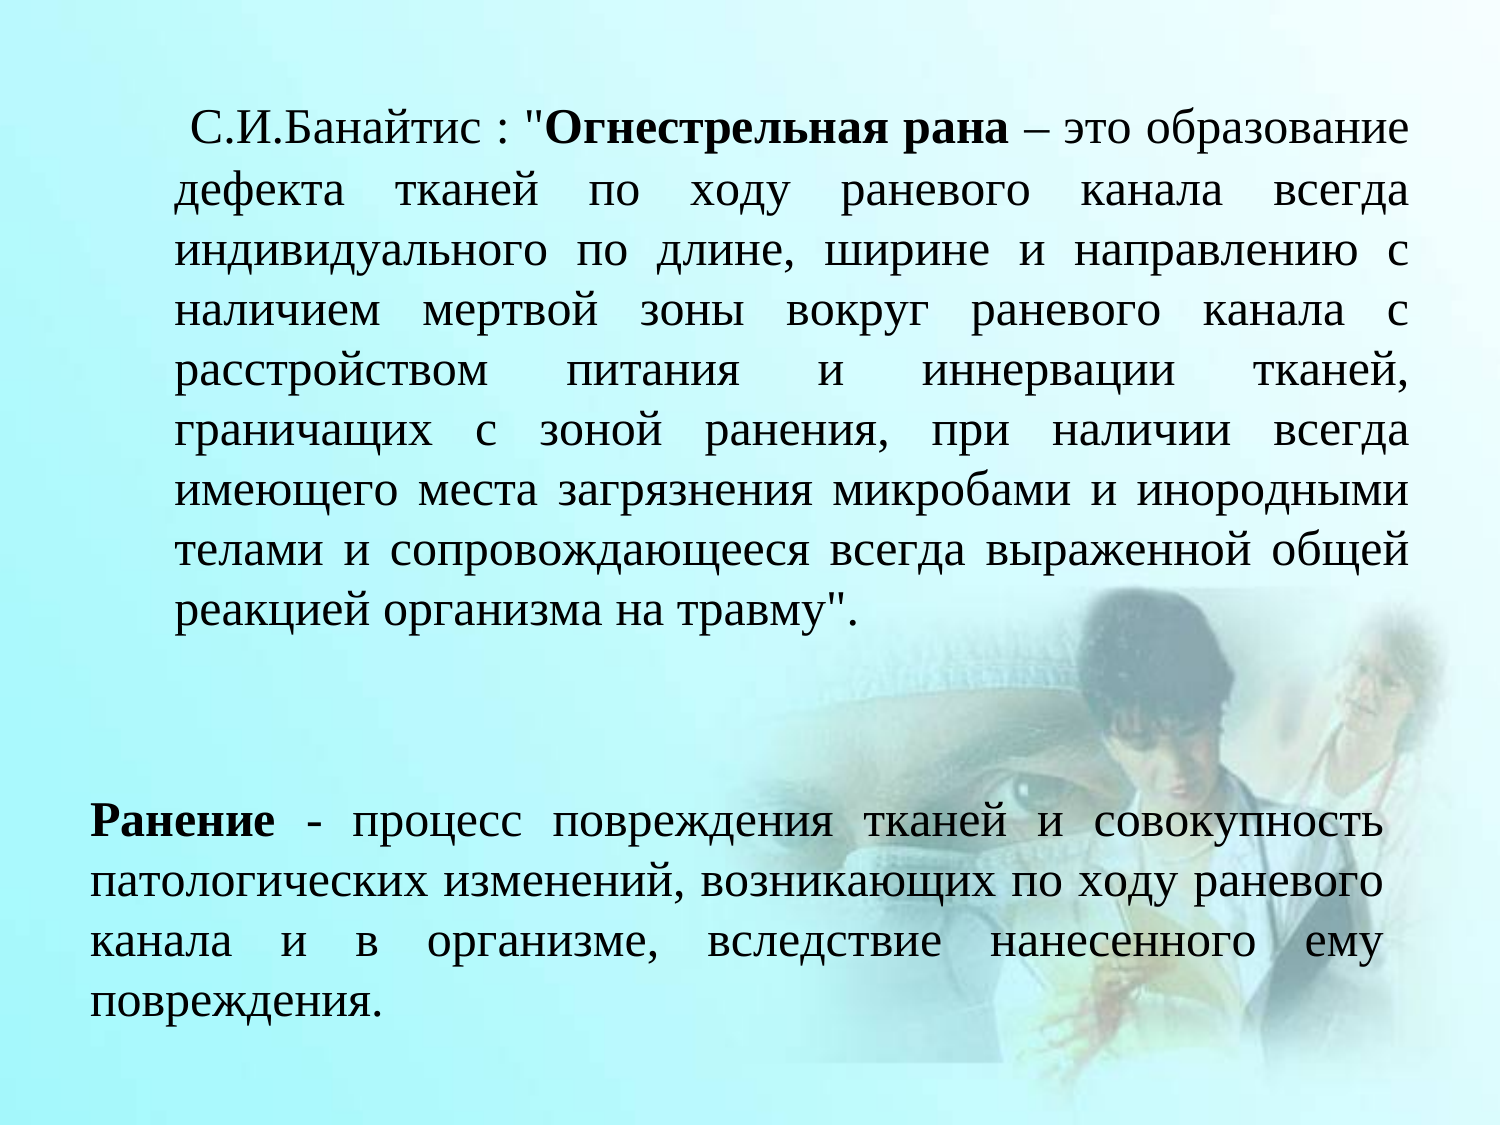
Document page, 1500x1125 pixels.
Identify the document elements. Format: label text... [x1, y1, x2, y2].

list С.И.Банайтис : "Огнестрельная рана – это образование дефекта тканей по ходу раневого канала всегда индивидуального по длине, ширине и направлению с наличием мертвой зоны вокруг раневого канала с расстройством питания и иннервации тканей, граничащих с зоной ранения, при наличии всегда имеющего места загрязнения микробами и инородными телами и сопровождающееся всегда выраженной общей реакцией организма на травму". [46, 78, 1426, 722]
title Ранение - процесс повреждения тканей и совокупность патологических изменений, возникающих по ходу раневого канала и в организме, вследствие нанесенного ему повреждения. [75, 777, 1436, 1035]
